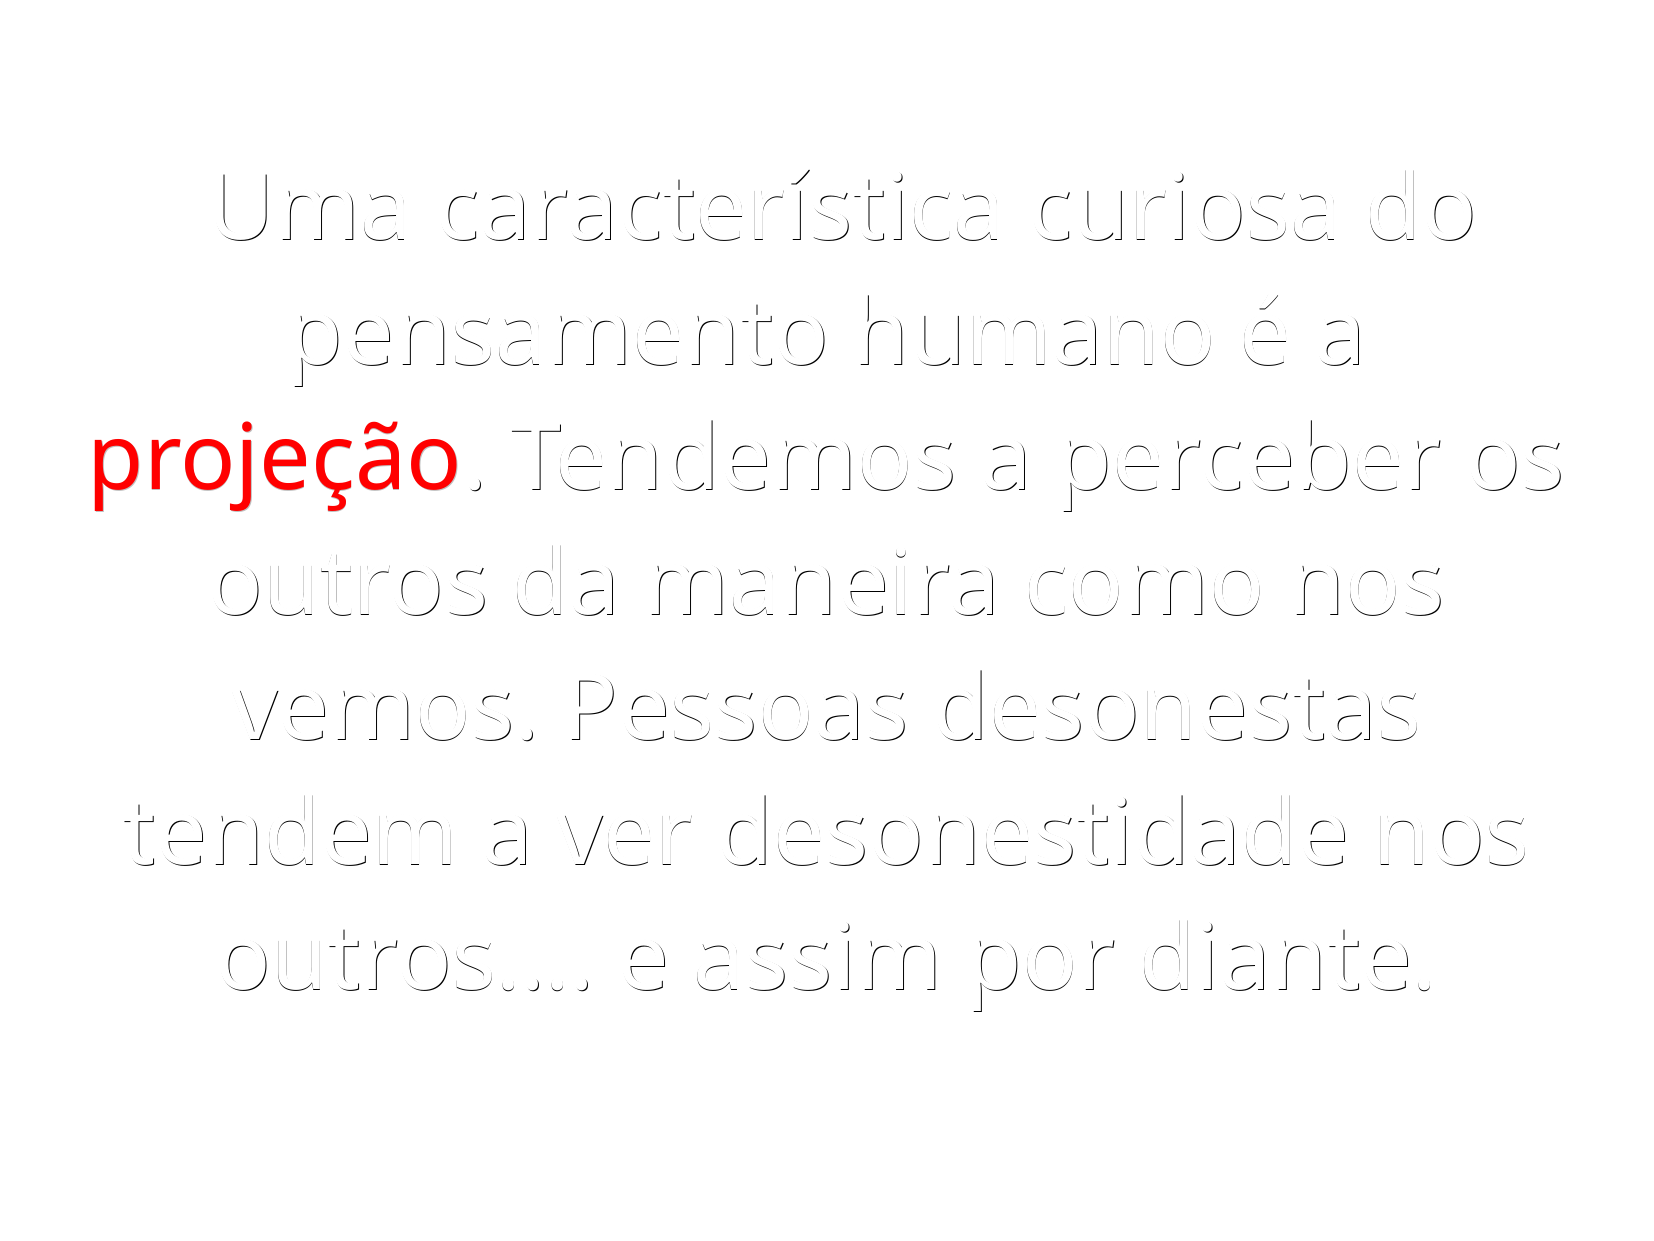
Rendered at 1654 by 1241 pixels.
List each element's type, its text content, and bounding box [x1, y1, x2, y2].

subtitle Uma característica curiosa do pensamento humano é a projeção. Tendemos a perceber os outros da maneira como nos vemos. Pessoas desonestas tendem a ver desonestidade nos outros.... e assim por diante. [82, 49, 1571, 1109]
